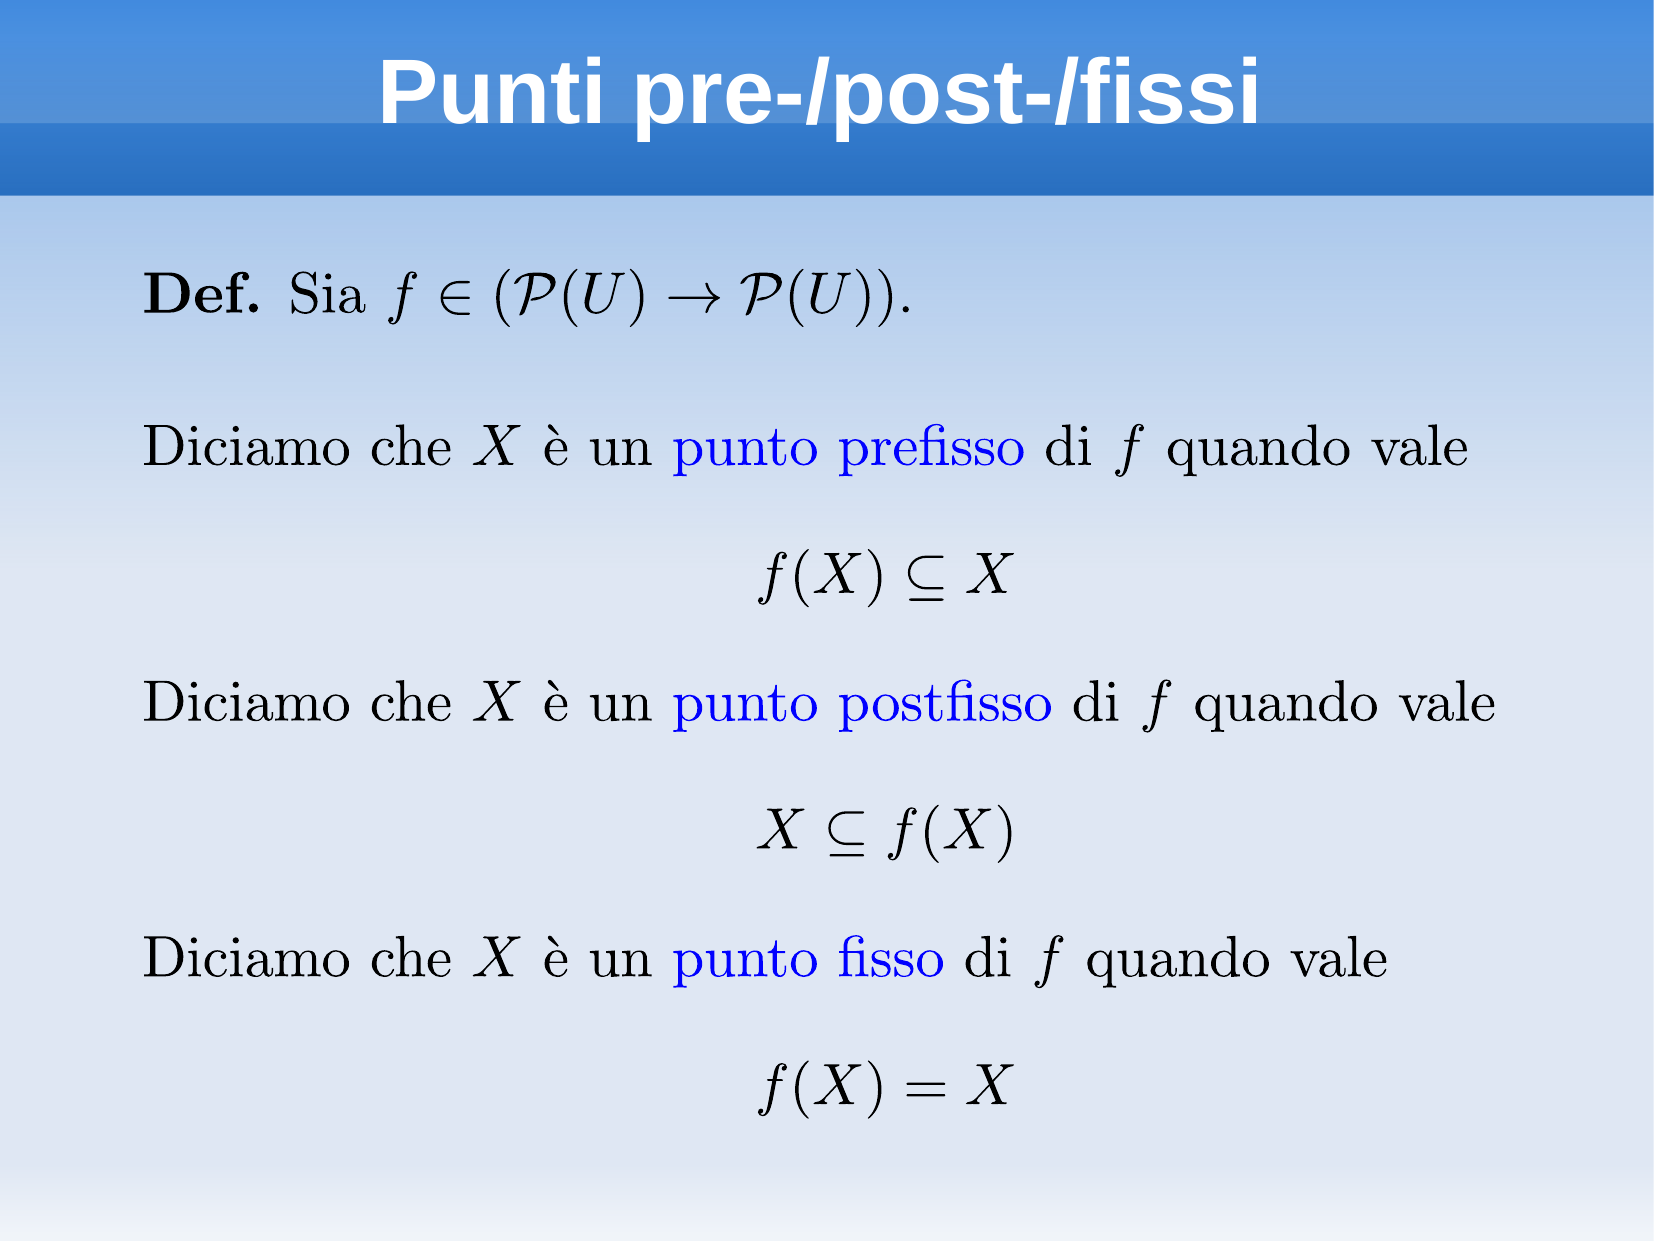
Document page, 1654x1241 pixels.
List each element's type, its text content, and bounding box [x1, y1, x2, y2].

title Punti pre-/post-/fissi [76, 0, 1565, 196]
picture [0, 0, 1654, 1241]
text_box [142, 268, 1496, 1119]
